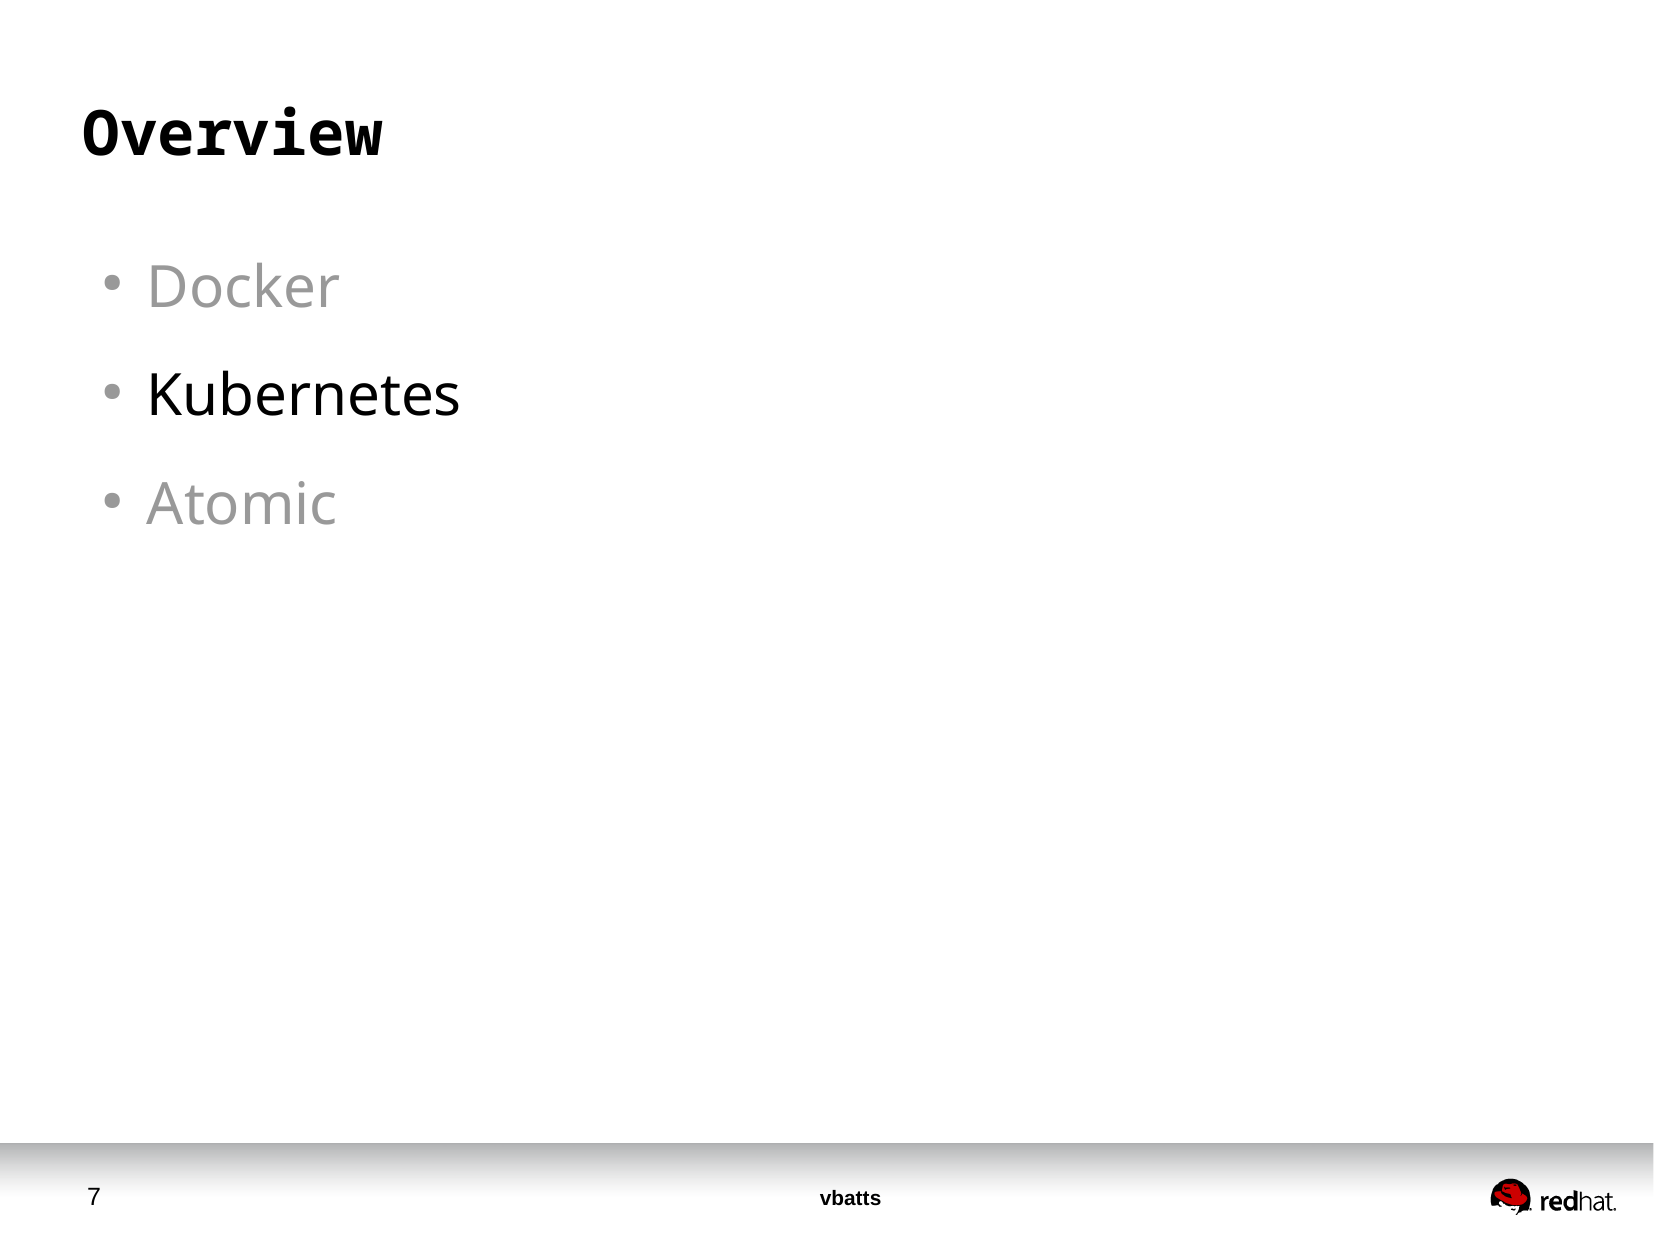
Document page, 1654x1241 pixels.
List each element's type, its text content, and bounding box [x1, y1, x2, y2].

picture [0, 1143, 1654, 1241]
list Docker Kubernetes Atomic [86, 244, 1576, 1039]
title Overview [82, 37, 1571, 226]
